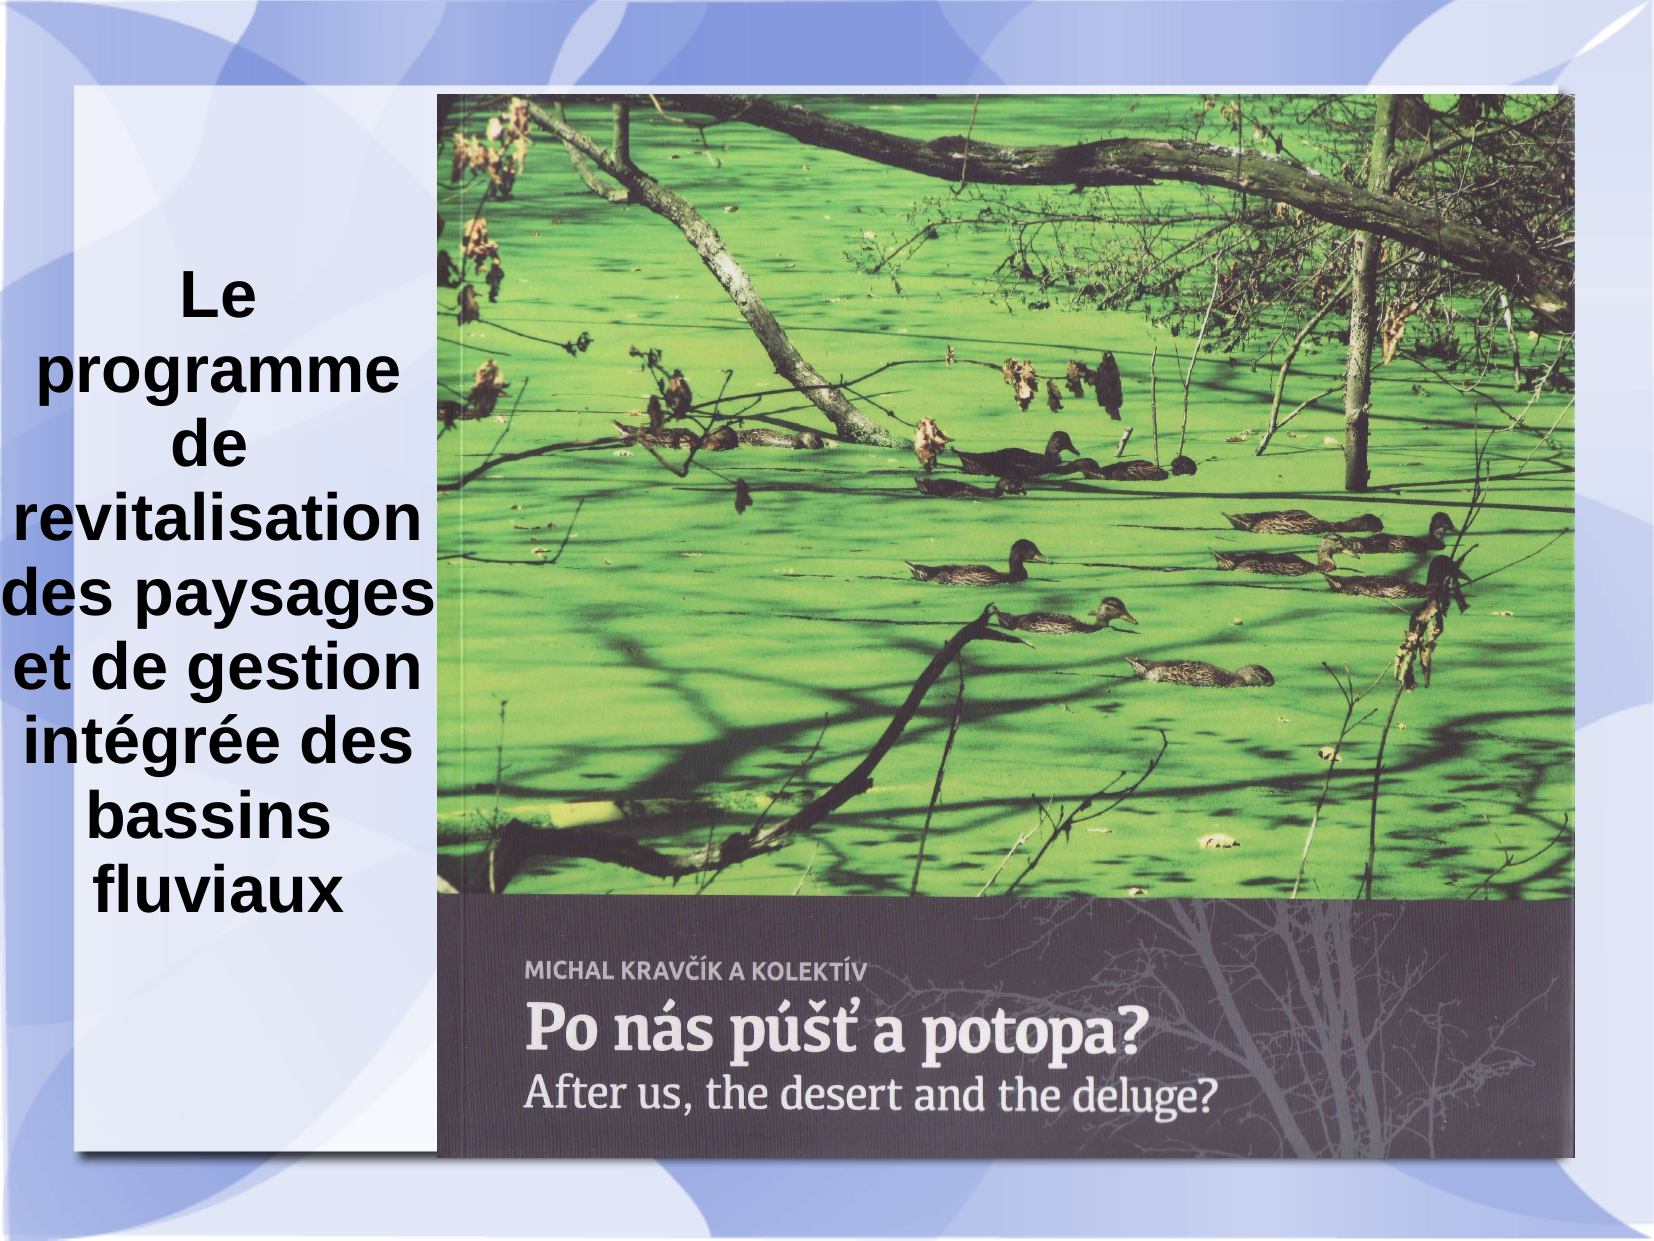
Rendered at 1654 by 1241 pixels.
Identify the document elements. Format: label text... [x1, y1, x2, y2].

title Le programme de revitalisation des paysages et de gestion intégrée des bassins fluviaux [0, 106, 437, 1075]
picture [0, 0, 1654, 1241]
